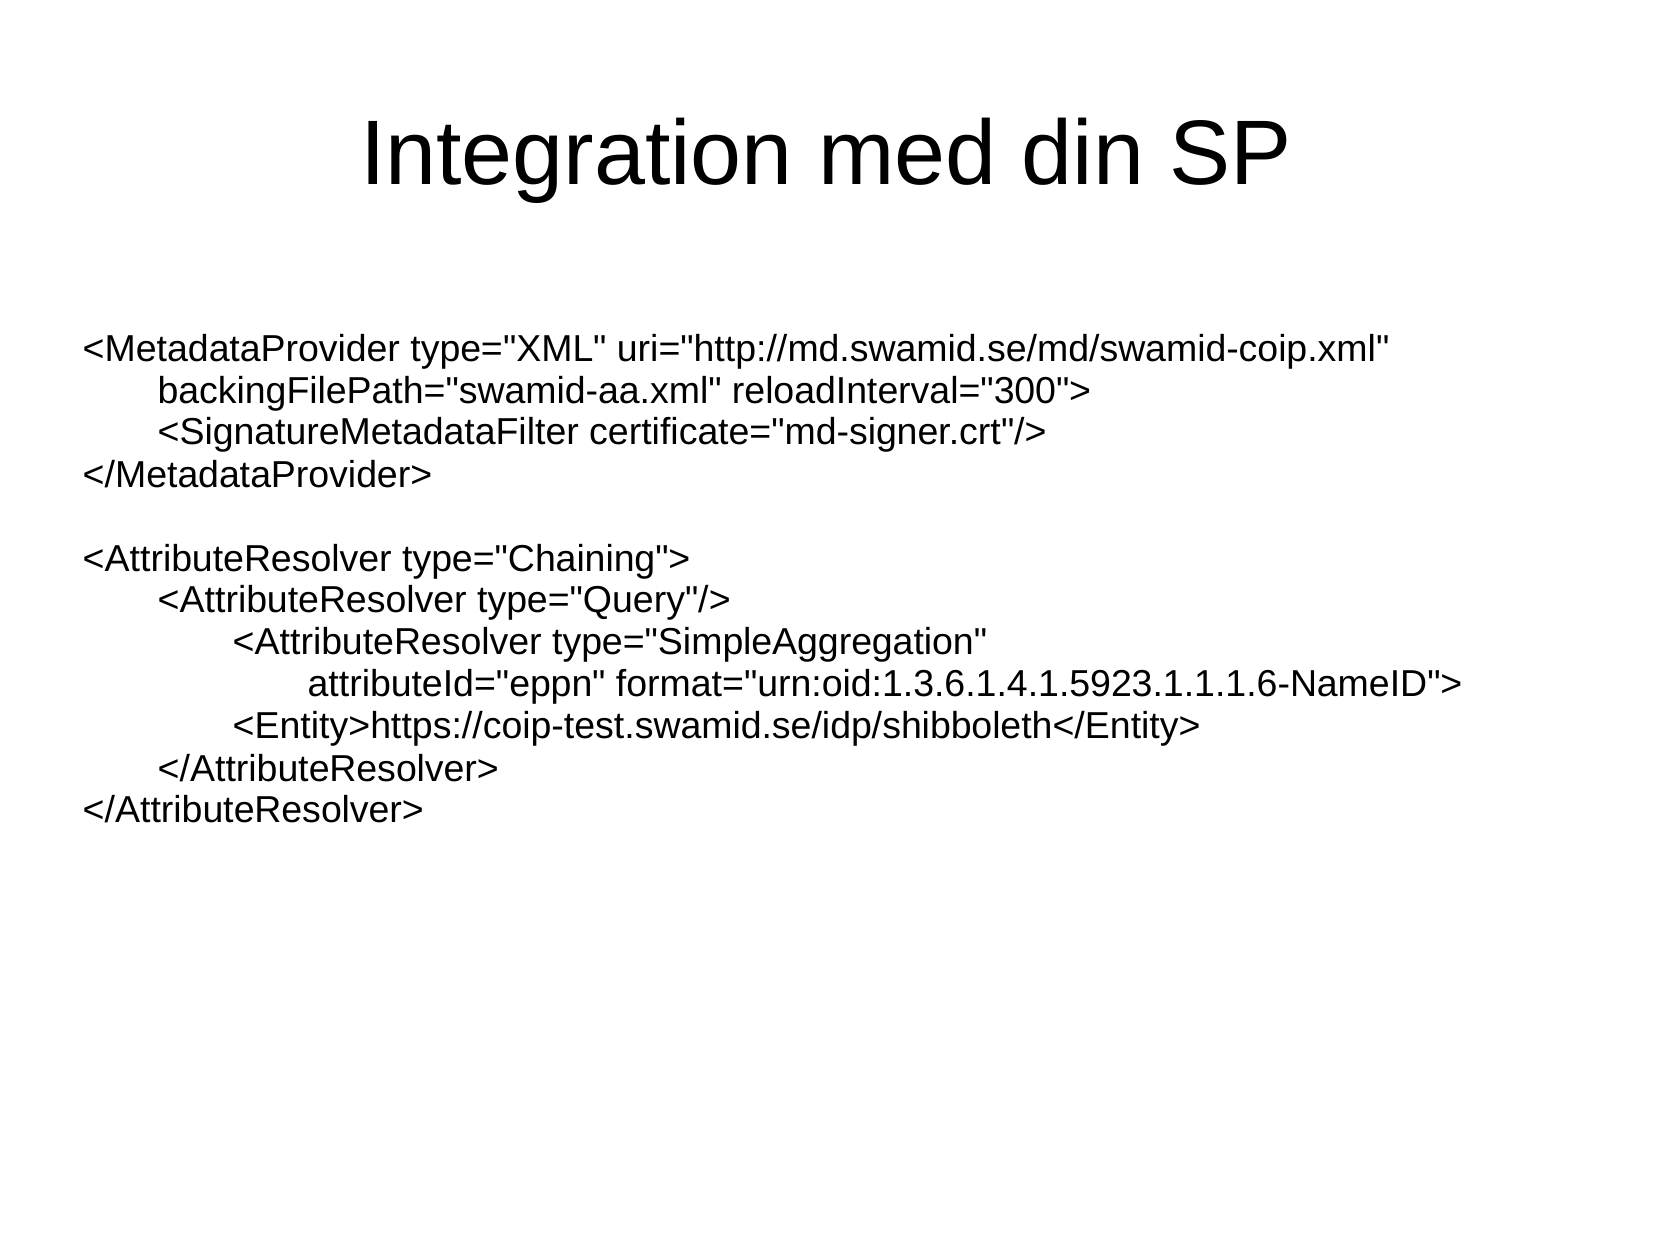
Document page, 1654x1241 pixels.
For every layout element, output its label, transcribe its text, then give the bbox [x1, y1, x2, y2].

subtitle <MetadataProvider type="XML" uri="http://md.swamid.se/md/swamid-coip.xml" backingFilePath="swamid-aa.xml" reloadInterval="300"> <SignatureMetadataFilter certificate="md-signer.crt"/> </MetadataProvider> <AttributeResolver type="Chaining"> <AttributeResolver type="Query"/> <AttributeResolver type="SimpleAggregation" attributeId="eppn" format="urn:oid:1.3.6.1.4.1.5923.1.1.1.6-NameID"> <Entity>https://coip-test.swamid.se/idp/shibboleth</Entity> </AttributeResolver> </AttributeResolver> [82, 49, 1571, 1109]
